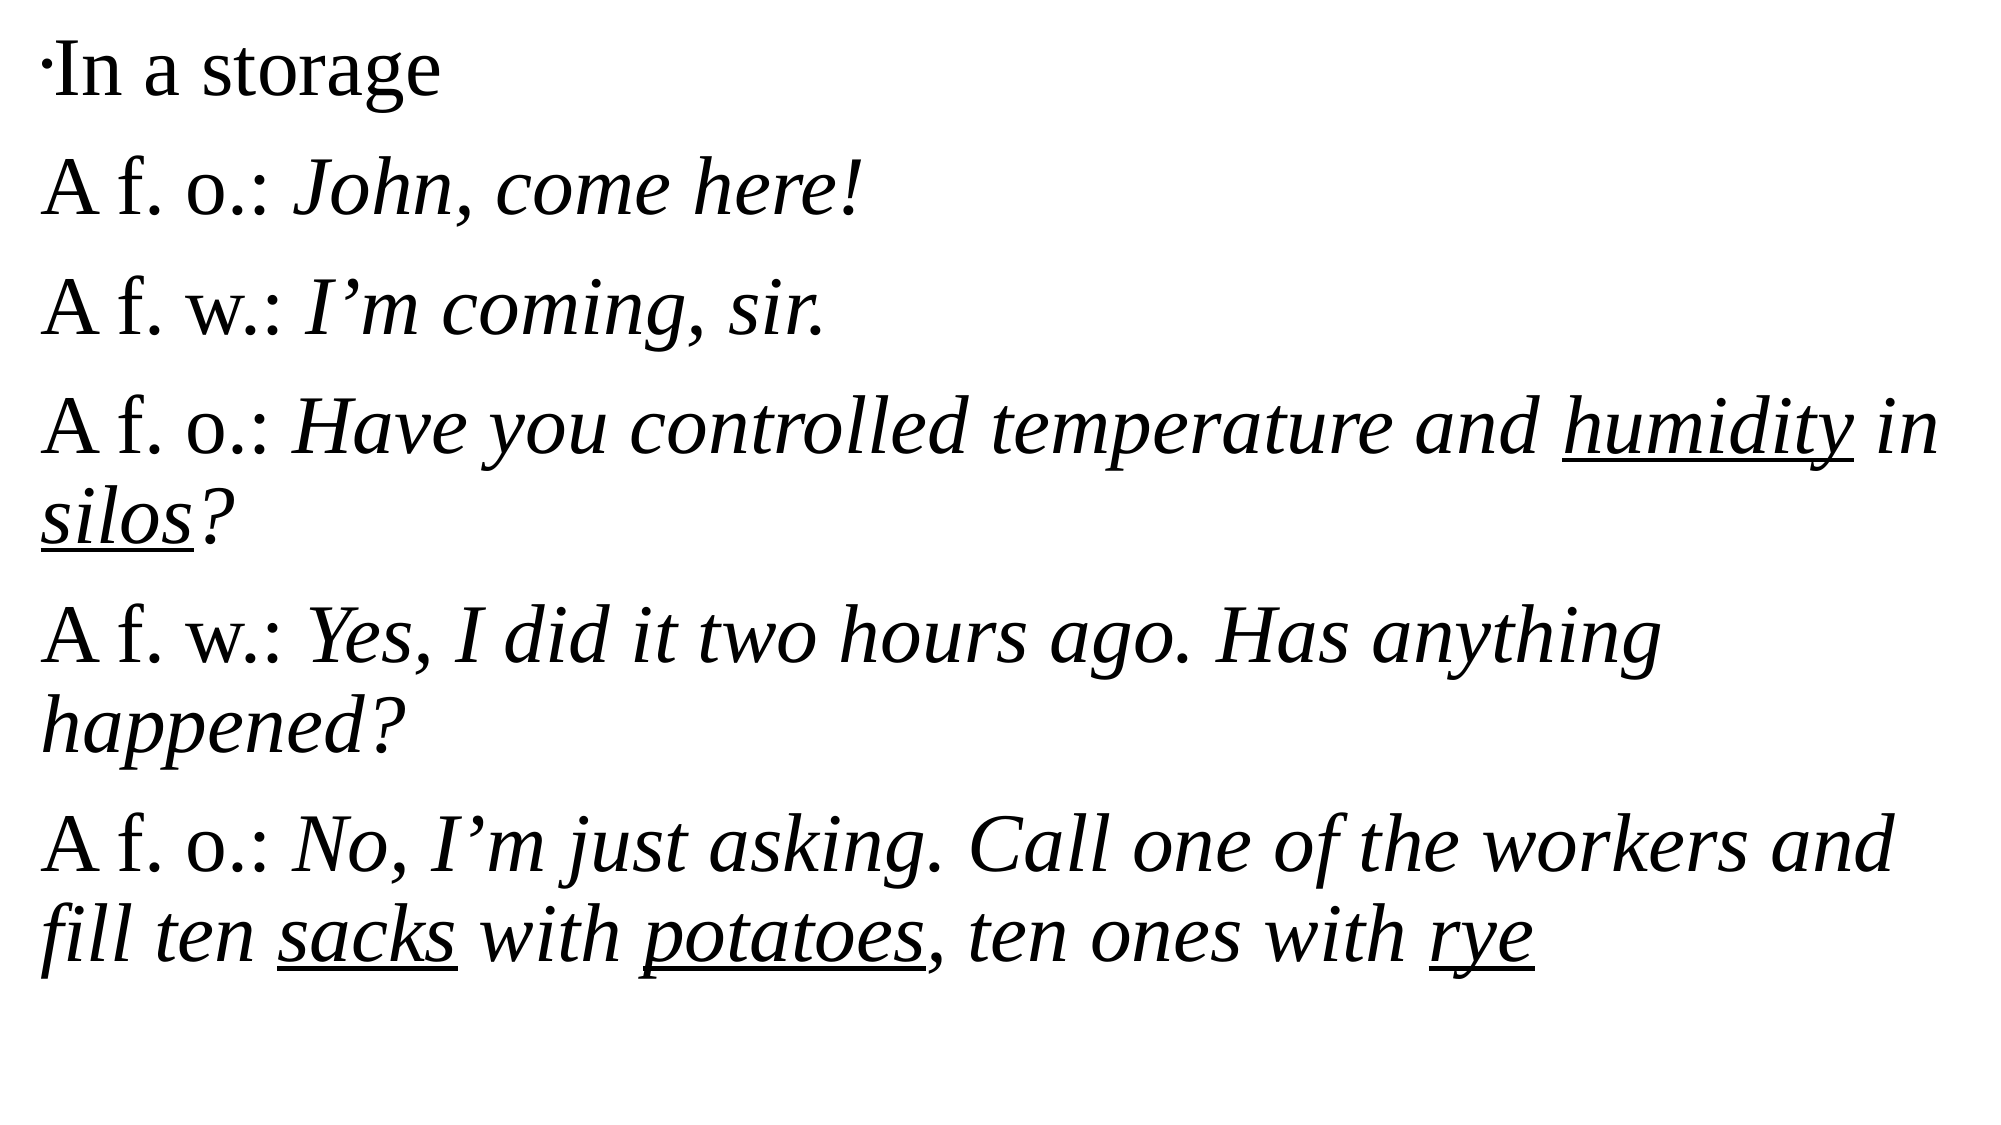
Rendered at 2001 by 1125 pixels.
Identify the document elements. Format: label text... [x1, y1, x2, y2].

list In a storage A f. o.: John, come here! A f. w.: I’m coming, sir. A f. o.: Have you controlled temperature and humidity in silos? A f. w.: Yes, I did it two hours ago. Has anything happened? A f. o.: No, I’m just asking. Call one of the workers and fill ten sacks with potatoes, ten ones with rye [25, 16, 1979, 1107]
